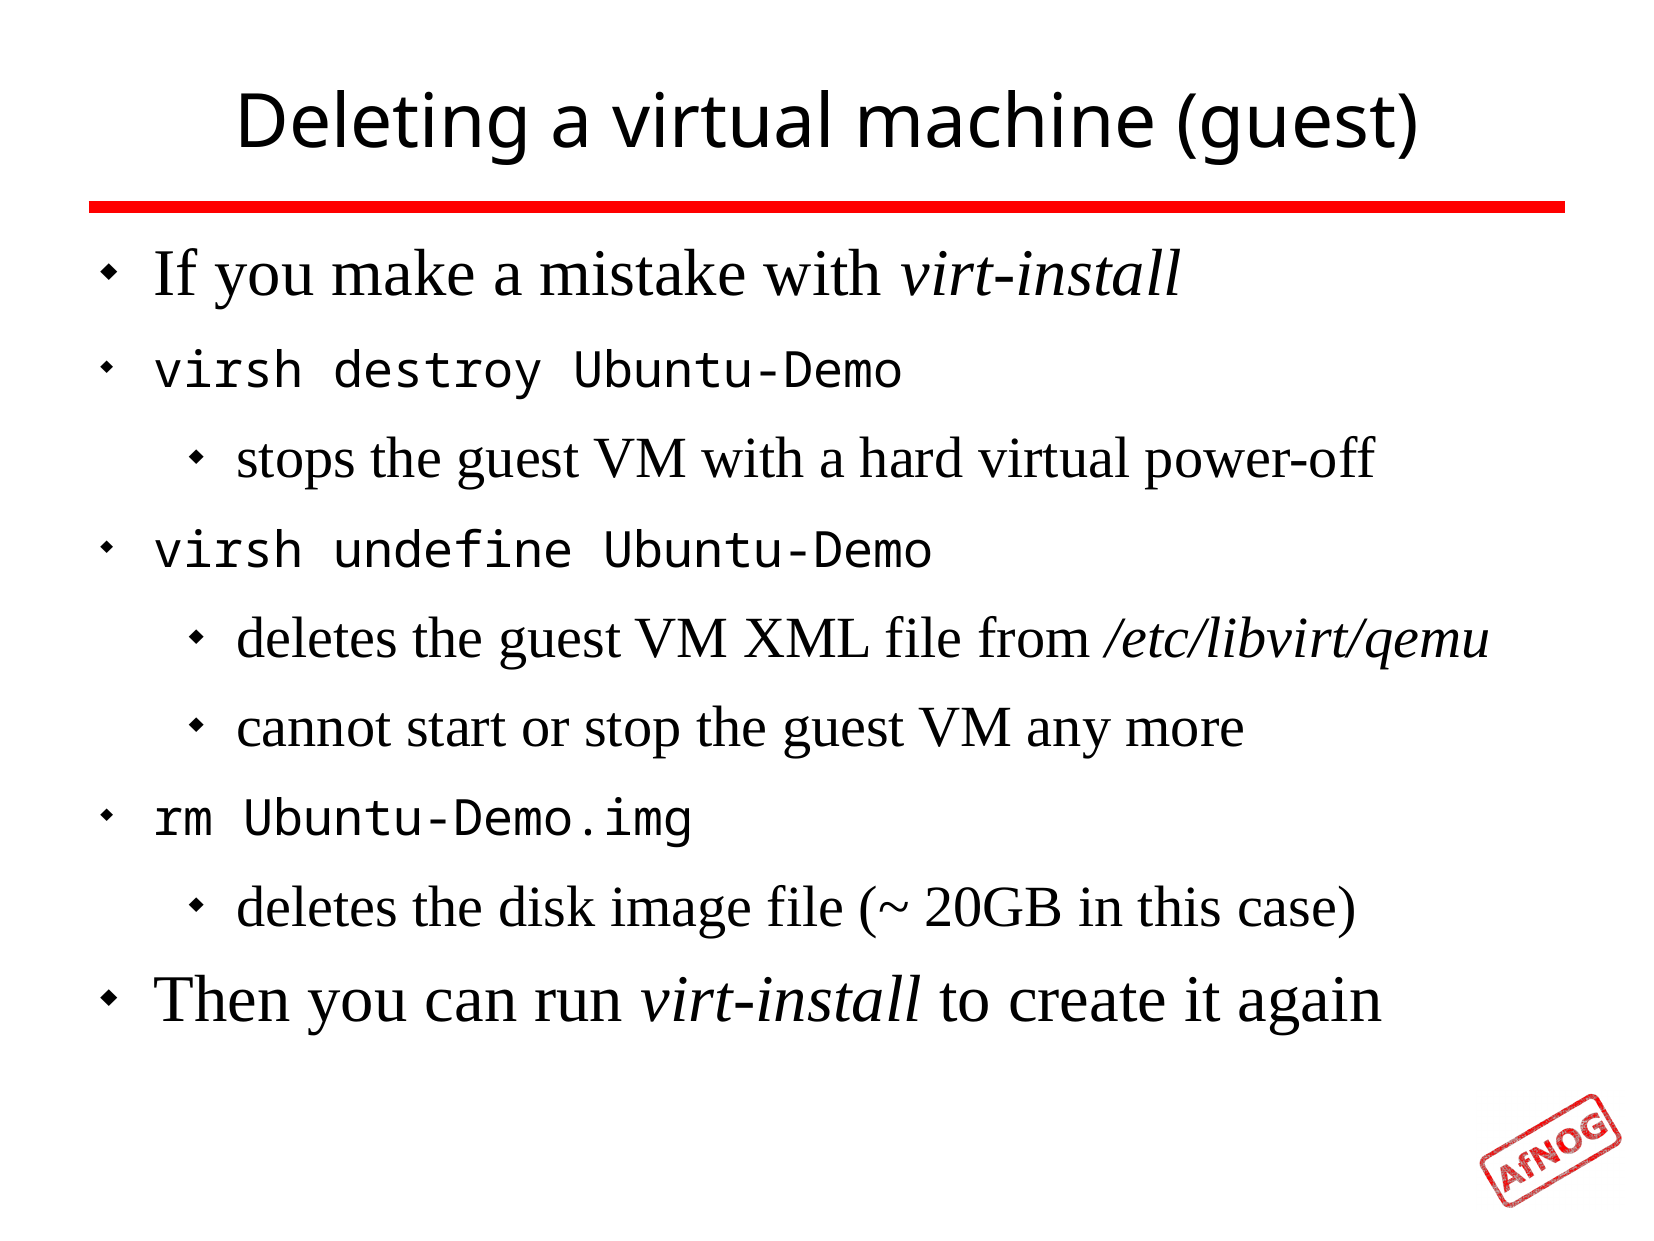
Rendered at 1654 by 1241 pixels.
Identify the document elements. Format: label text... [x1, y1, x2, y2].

picture [1476, 1090, 1625, 1211]
list If you make a mistake with virt-install virsh destroy Ubuntu-Demo stops the guest VM with a hard virtual power-off virsh undefine Ubuntu-Demo deletes the guest VM XML file from /etc/libvirt/qemu cannot start or stop the guest VM any more rm Ubuntu-Demo.img deletes the disk image file (~ 20GB in this case) Then you can run virt-install to create it again [82, 236, 1571, 1001]
title Deleting a virtual machine (guest) [82, 74, 1571, 162]
